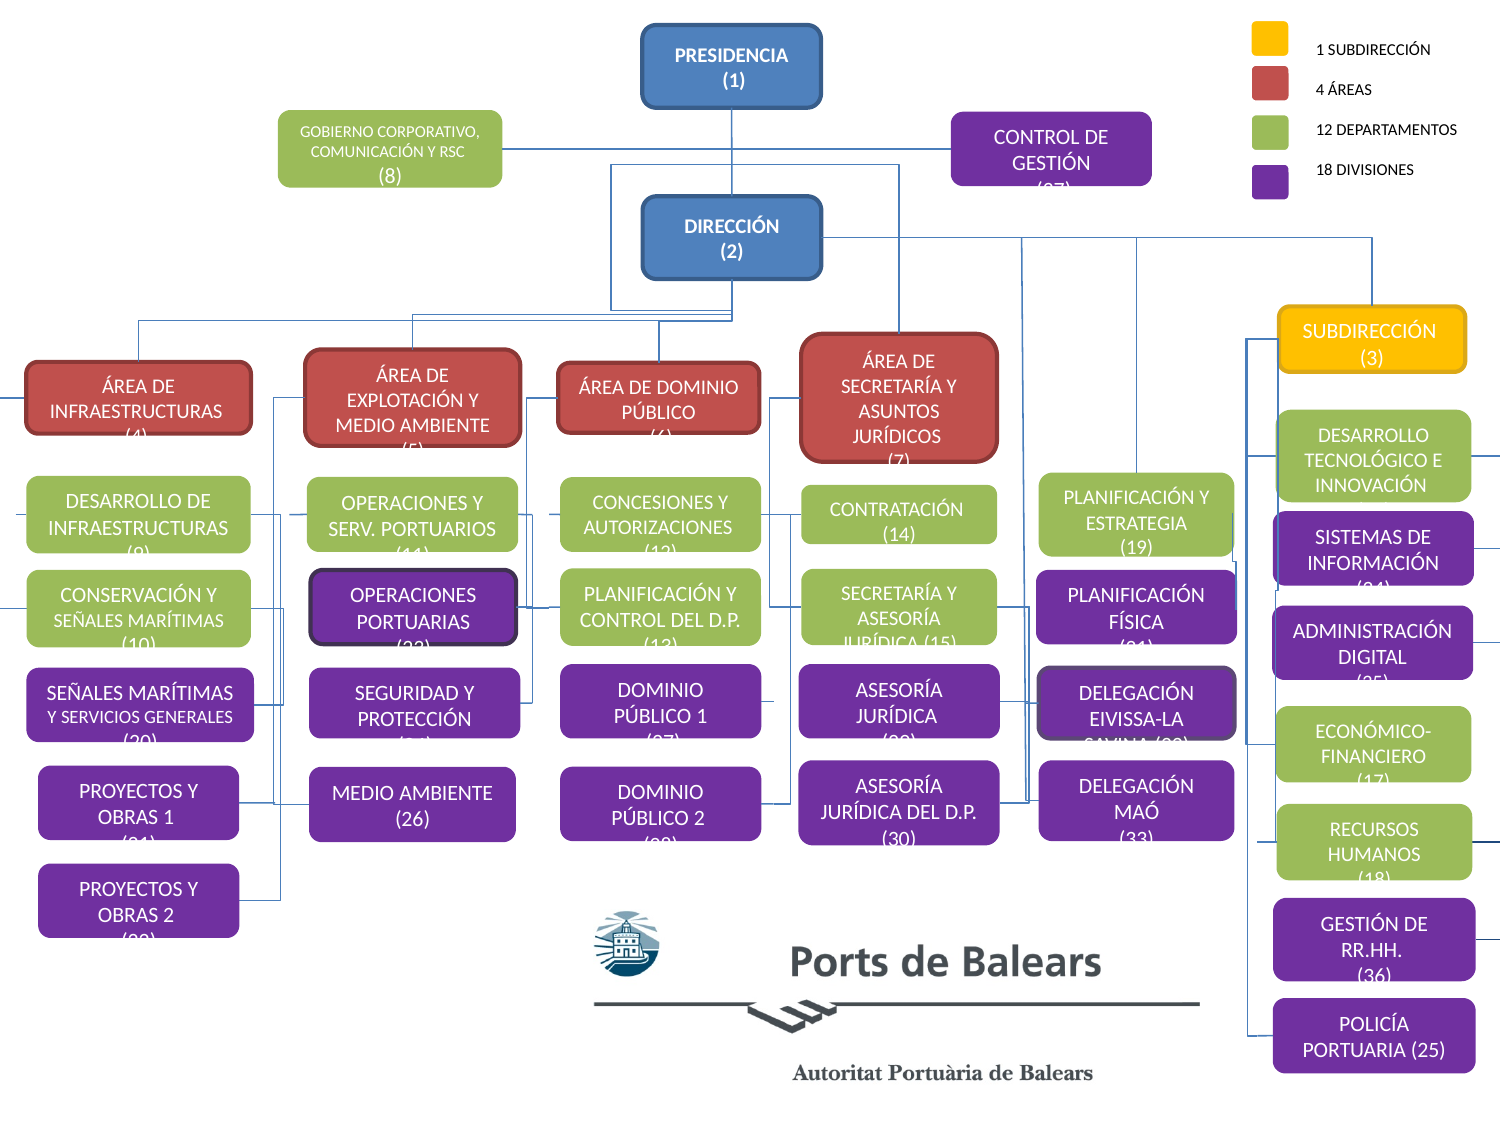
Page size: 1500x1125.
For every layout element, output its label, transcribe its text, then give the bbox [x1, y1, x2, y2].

text_box ECONÓMICO-FINANCIERO (17) [1276, 706, 1472, 783]
text_box ÁREA DE EXPLOTACIÓN Y MEDIO AMBIENTE (5) [305, 349, 521, 446]
text_box ASESORÍA JURÍDICA (29) [798, 664, 1000, 739]
picture [593, 909, 1200, 1087]
text_box ÁREA DE INFRAESTRUCTURAS (4) [26, 361, 251, 434]
text_box PROYECTOS Y OBRAS 1 (21) [38, 765, 240, 841]
text_box [1249, 19, 1291, 58]
text_box DELEGACIÓN MAÓ (33) [1038, 760, 1235, 842]
text_box PLANIFICACIÓN FÍSICA (31) [1036, 569, 1238, 645]
text_box RECURSOS HUMANOS (18) [1276, 803, 1473, 881]
text_box CONCESIONES Y AUTORIZACIONES (12) [560, 477, 762, 552]
text_box PLANIFICACIÓN Y CONTROL DEL D.P. (13) [560, 568, 762, 646]
text_box MEDIO AMBIENTE (26) [309, 766, 516, 843]
text_box 1 SUBDIRECCIÓN 4 ÁREAS 12 DEPARTAMENTOS 18 DIVISIONESR [1290, 0, 1500, 219]
text_box DOMINIO PÚBLICO 1 (27) [560, 664, 762, 739]
text_box PLANIFICACIÓN Y ESTRATEGIA (19) [1038, 472, 1235, 557]
text_box CONSERVACIÓN Y SEÑALES MARÍTIMAS (10) [26, 569, 251, 648]
text_box SEÑALES MARÍTIMAS Y SERVICIOS GENERALES (20) [26, 667, 255, 743]
text_box OPERACIONES Y SERV. PORTUARIOS (11) [306, 476, 519, 552]
text_box SEGURIDAD Y PROTECCIÓN (24) [309, 667, 521, 739]
text_box DOMINIO PÚBLICO 2 (28) [560, 766, 762, 842]
text_box [1249, 162, 1291, 202]
text_box DESARROLLO DE INFRAESTRUCTURAS (9) [26, 475, 251, 554]
text_box CONTROL DE GESTIÓN (37) [950, 111, 1152, 187]
text_box DELEGACIÓN EIVISSA-LA SAVINA (32) [1038, 667, 1235, 739]
text_box SISTEMAS DE INFORMACIÓN (34) [1279, 511, 1474, 586]
text_box POLICÍA PORTUARIA (25) [1272, 998, 1476, 1074]
text_box GESTIÓN DE RR.HH. (36) [1273, 897, 1476, 982]
text_box SUBDIRECCIÓN (3) [1279, 306, 1466, 372]
text_box SECRETARÍA Y ASESORÍA JURÍDICA (15) [801, 568, 998, 646]
text_box [1249, 63, 1291, 103]
text_box [1249, 113, 1291, 153]
text_box CONTRATACIÓN (14) [801, 484, 998, 545]
text_box ADMINISTRACIÓN DIGITAL (35) [1276, 605, 1474, 680]
text_box DESARROLLO TECNOLÓGICO E INNOVACIÓN (16) [1279, 409, 1472, 503]
text_box ÁREA DE DOMINIO PÚBLICO (6) [558, 362, 760, 433]
text_box DIRECCIÓN (2) [642, 196, 822, 280]
text_box ASESORÍA JURÍDICA DEL D.P. (30) [798, 760, 1000, 846]
text_box OPERACIONES PORTUARIAS (23) [310, 569, 517, 645]
text_box PROYECTOS Y OBRAS 2 (22) [38, 863, 240, 938]
text_box PRESIDENCIA (1) [642, 25, 821, 108]
text_box ÁREA DE SECRETARÍA Y ASUNTOS JURÍDICOS (7) [801, 333, 997, 462]
text_box GOBIERNO CORPORATIVO, COMUNICACIÓN Y RSC (8) [277, 110, 503, 188]
